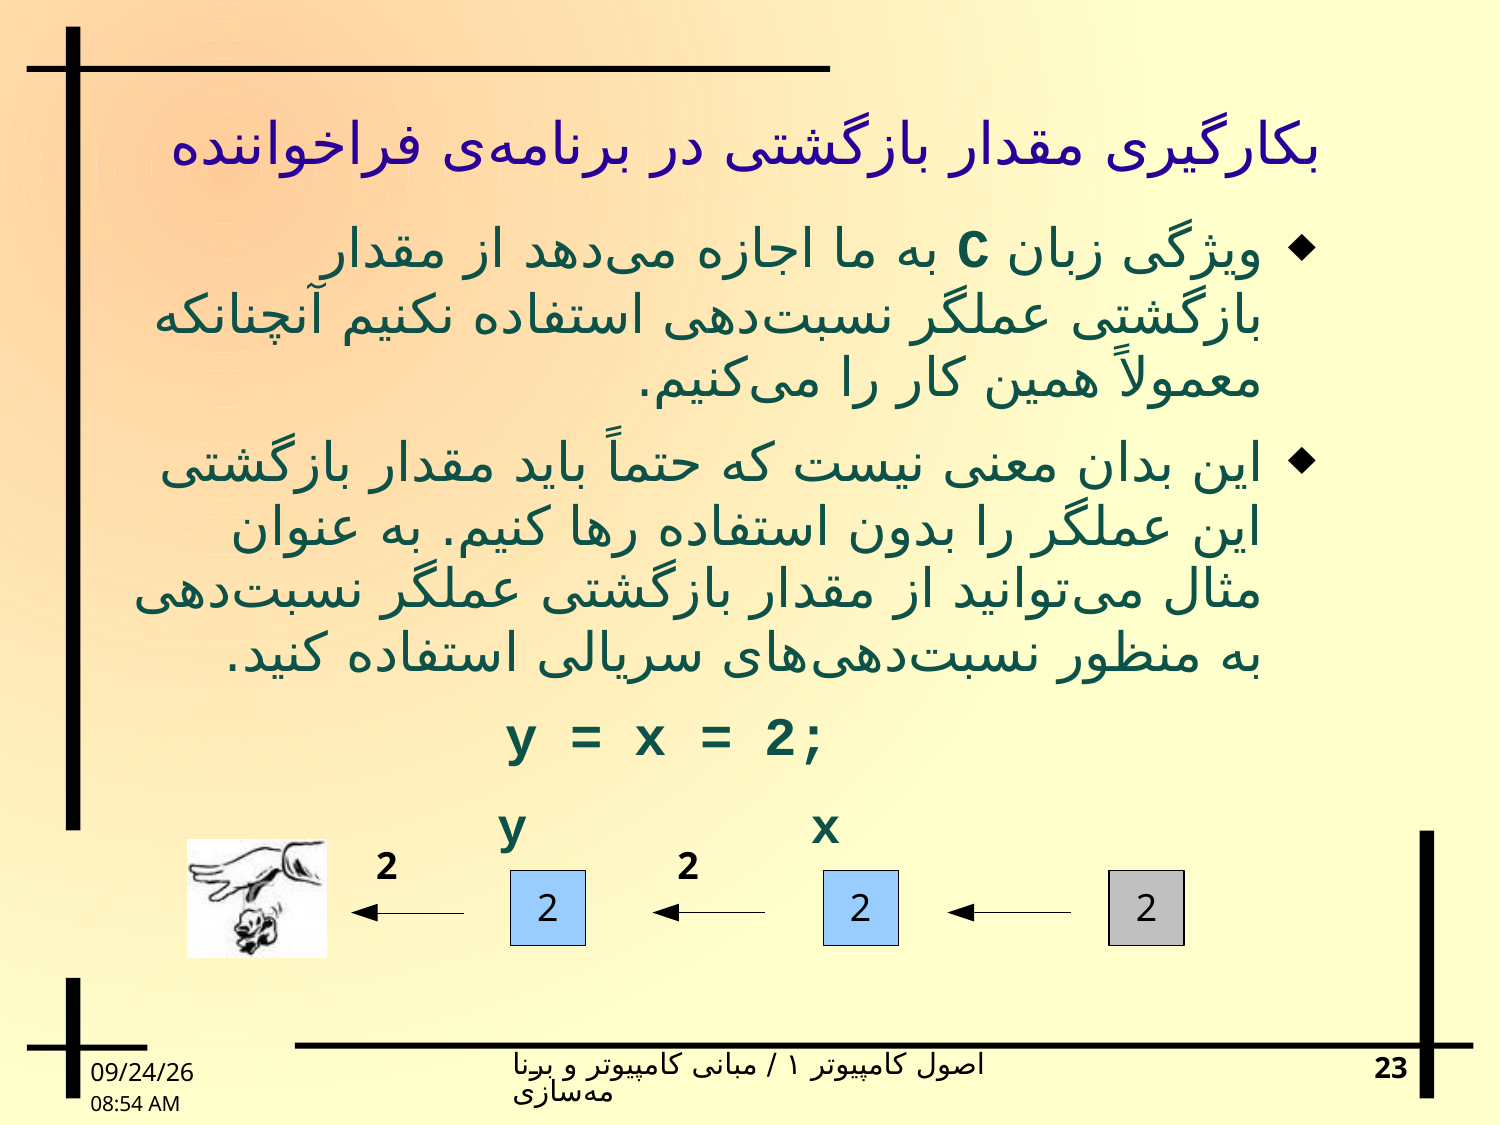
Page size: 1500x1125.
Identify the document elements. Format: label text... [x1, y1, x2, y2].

picture [187, 839, 327, 958]
text_box 2 [650, 828, 726, 904]
list y = x = 2; [505, 706, 883, 788]
text_box 2 [510, 870, 586, 946]
text_box x [810, 795, 926, 853]
text_box 2 [823, 870, 899, 946]
list ویژگی زبان C به ما اجازه می‌دهد از مقدار بازگشتی عملگر نسبت‌دهی استفاده نکنیم آنچنانکه معمولاً همین کار را می‌کنیم. این بدان معنی نیست که حتماً باید مقدار بازگشتی این عملگر را بدون استفاده رها کنیم. به عنوان مثال می‌توانید از مقدار بازگشتی عملگر نسبت‌دهی به منظور نسبت‌دهی‌های سریالی استفاده کنید. [126, 217, 1388, 748]
title بکارگیری مقدار بازگشتی در برنامه‌ی فراخواننده [131, 85, 1361, 205]
text_box 2 [1109, 870, 1185, 946]
text_box 2 [349, 828, 425, 904]
text_box y [497, 795, 613, 853]
